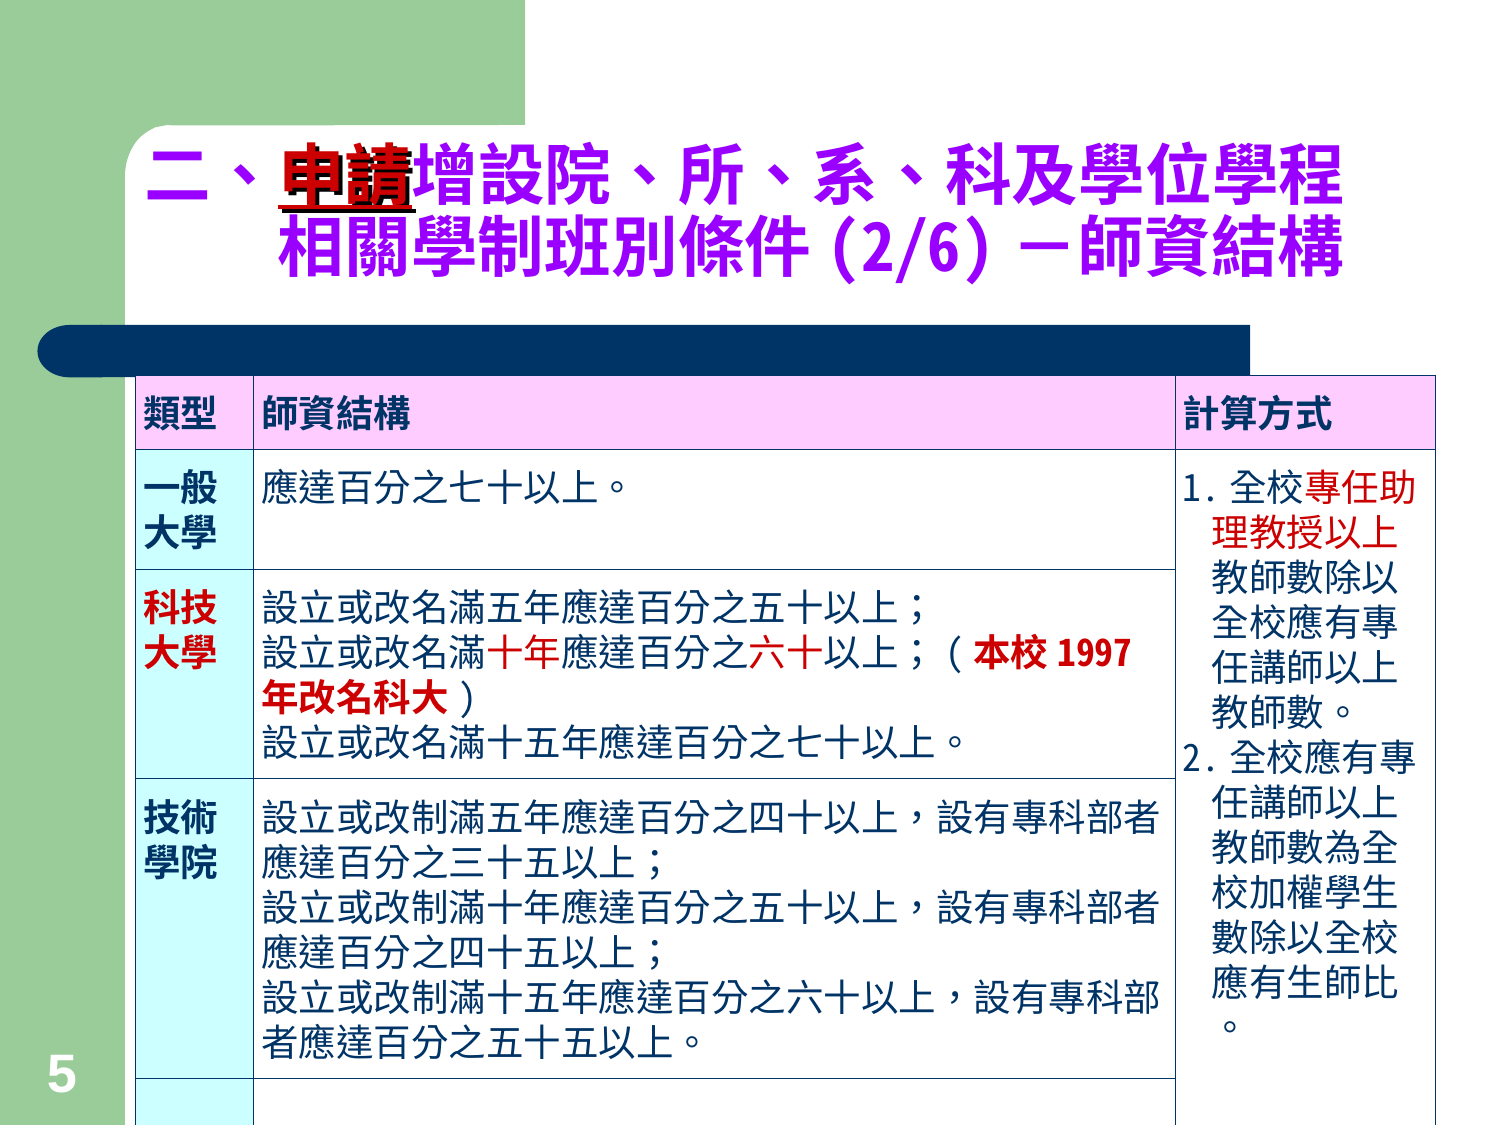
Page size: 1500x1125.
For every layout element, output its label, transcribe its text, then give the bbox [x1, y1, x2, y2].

table_cell 科技大學 [136, 570, 253, 778]
table_cell 一般大學 [136, 450, 253, 569]
table_header 師資結構 [254, 376, 1175, 449]
table_cell 應達百分之七十以上。 [254, 450, 1175, 569]
table_cell [254, 1079, 1175, 1125]
table_cell [136, 1079, 253, 1125]
table_cell 技術學院 [136, 779, 253, 1078]
table_cell 設立或改名滿五年應達百分之五十以上； 設立或改名滿十年應達百分之六十以上；(本校1997年改名科大) 設立或改名滿十五年應達百分之七十以上。 [254, 570, 1175, 778]
table_cell 設立或改制滿五年應達百分之四十以上，設有專科部者應達百分之三十五以上； 設立或改制滿十年應達百分之五十以上，設有專科部者應達百分之四十五以上； 設立或改制滿十五年應達百分之六十以上，設有專科部者應達百分之五十五以上。 [254, 779, 1175, 1078]
table_header 類型 [136, 376, 253, 449]
table_cell 1.全校專任助理教授以上教師數除以全校應有專任講師以上教師數。 2.全校應有專任講師以上教師數為全校加權學生數除以全校應有生師比。 [1176, 450, 1435, 1125]
table_header 計算方式 [1176, 376, 1435, 449]
title 二、申請增設院、所、系、科及學位學程相關學制班別條件(2/6)－師資結構 [136, 136, 1414, 301]
